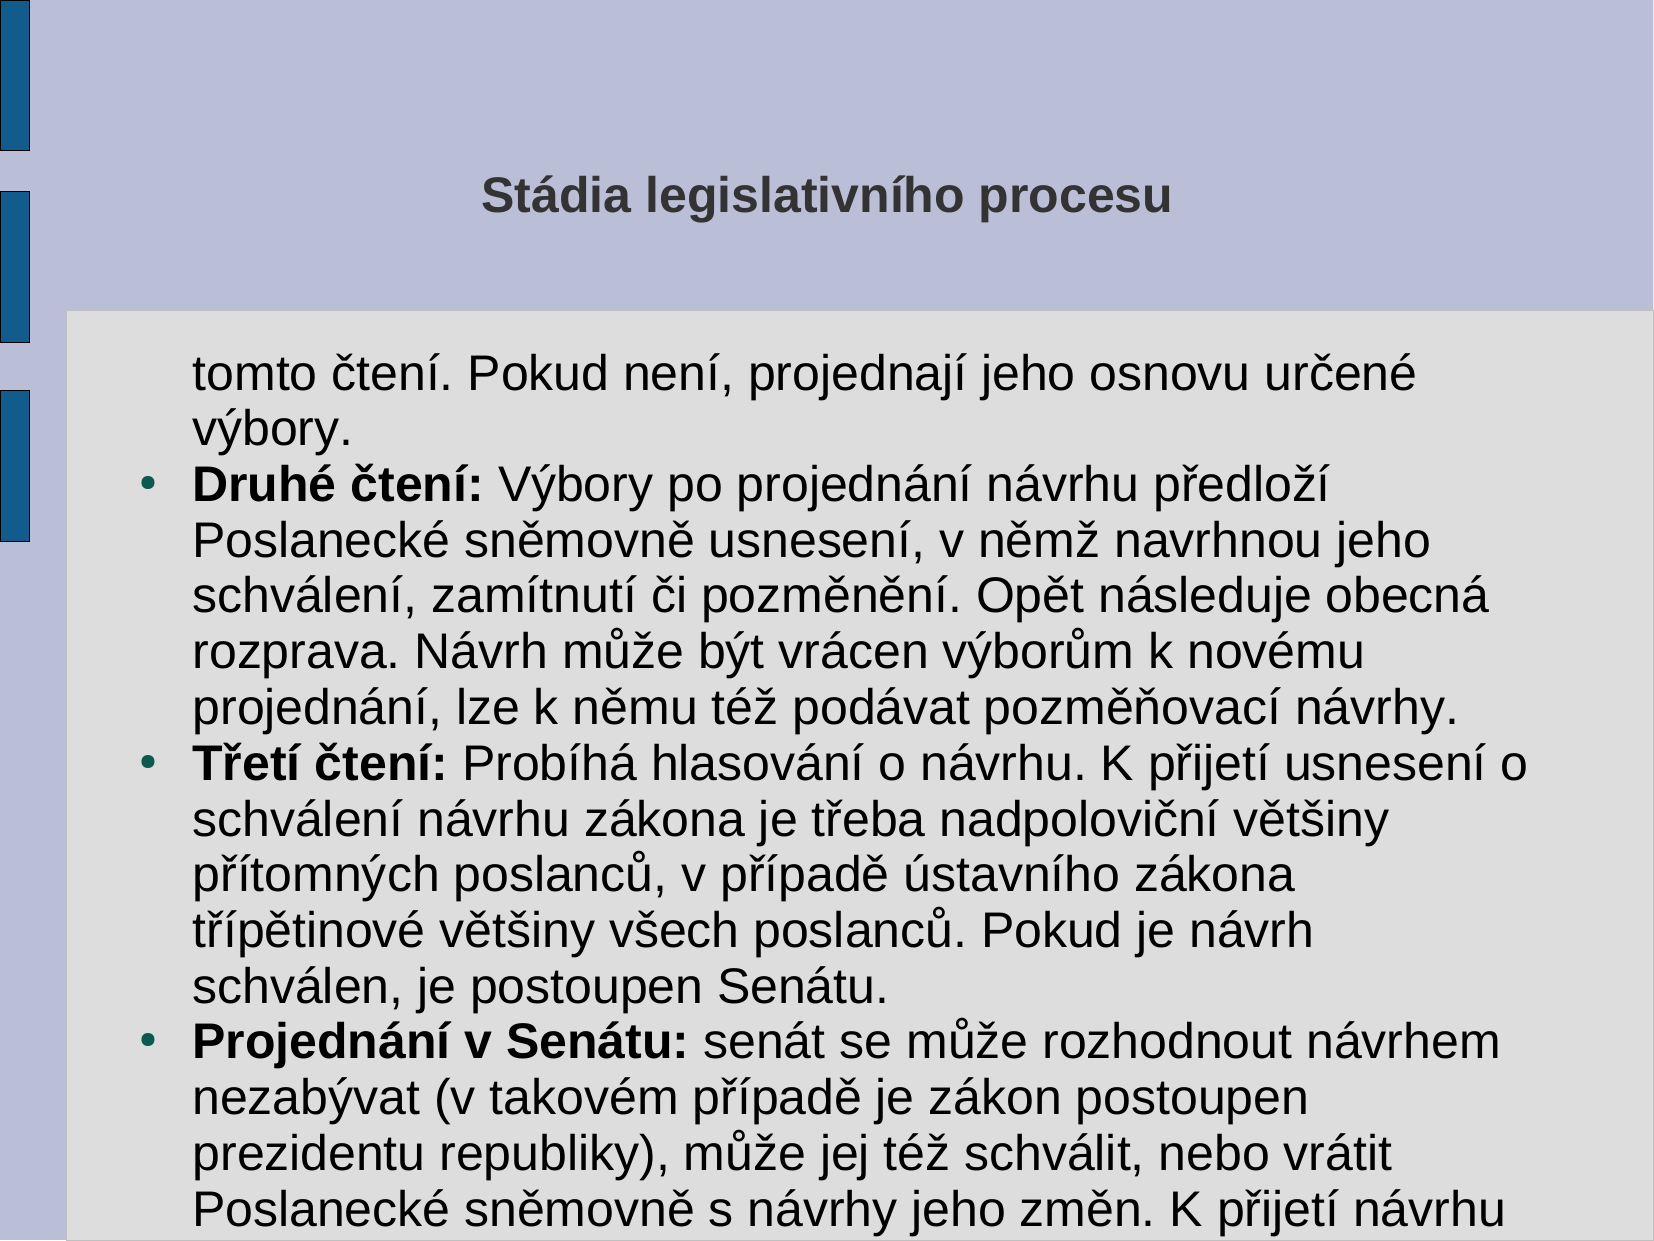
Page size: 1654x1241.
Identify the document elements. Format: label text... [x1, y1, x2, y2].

title Stádia legislativního procesu [121, 91, 1534, 299]
list tomto čtení. Pokud není, projednají jeho osnovu určené výbory. Druhé čtení: Výbory po projednání návrhu předloží Poslanecké sněmovně usnesení, v němž navrhnou jeho schválení, zamítnutí či pozměnění. Opět následuje obecná rozprava. Návrh může být vrácen výborům k novému projednání, lze k němu též podávat pozměňovací návrhy. Třetí čtení: Probíhá hlasování o návrhu. K přijetí usnesení o schválení návrhu zákona je třeba nadpoloviční většiny přítomných poslanců, v případě ústavního zákona třípětinové většiny všech poslanců. Pokud je návrh schválen, je postoupen Senátu. Projednání v Senátu: senát se může rozhodnout návrhem nezabývat (v takovém případě je zákon postoupen prezidentu republiky), může jej též schválit, nebo vrátit Poslanecké sněmovně s návrhy jeho změn. K přijetí návrhu [121, 344, 1534, 1241]
